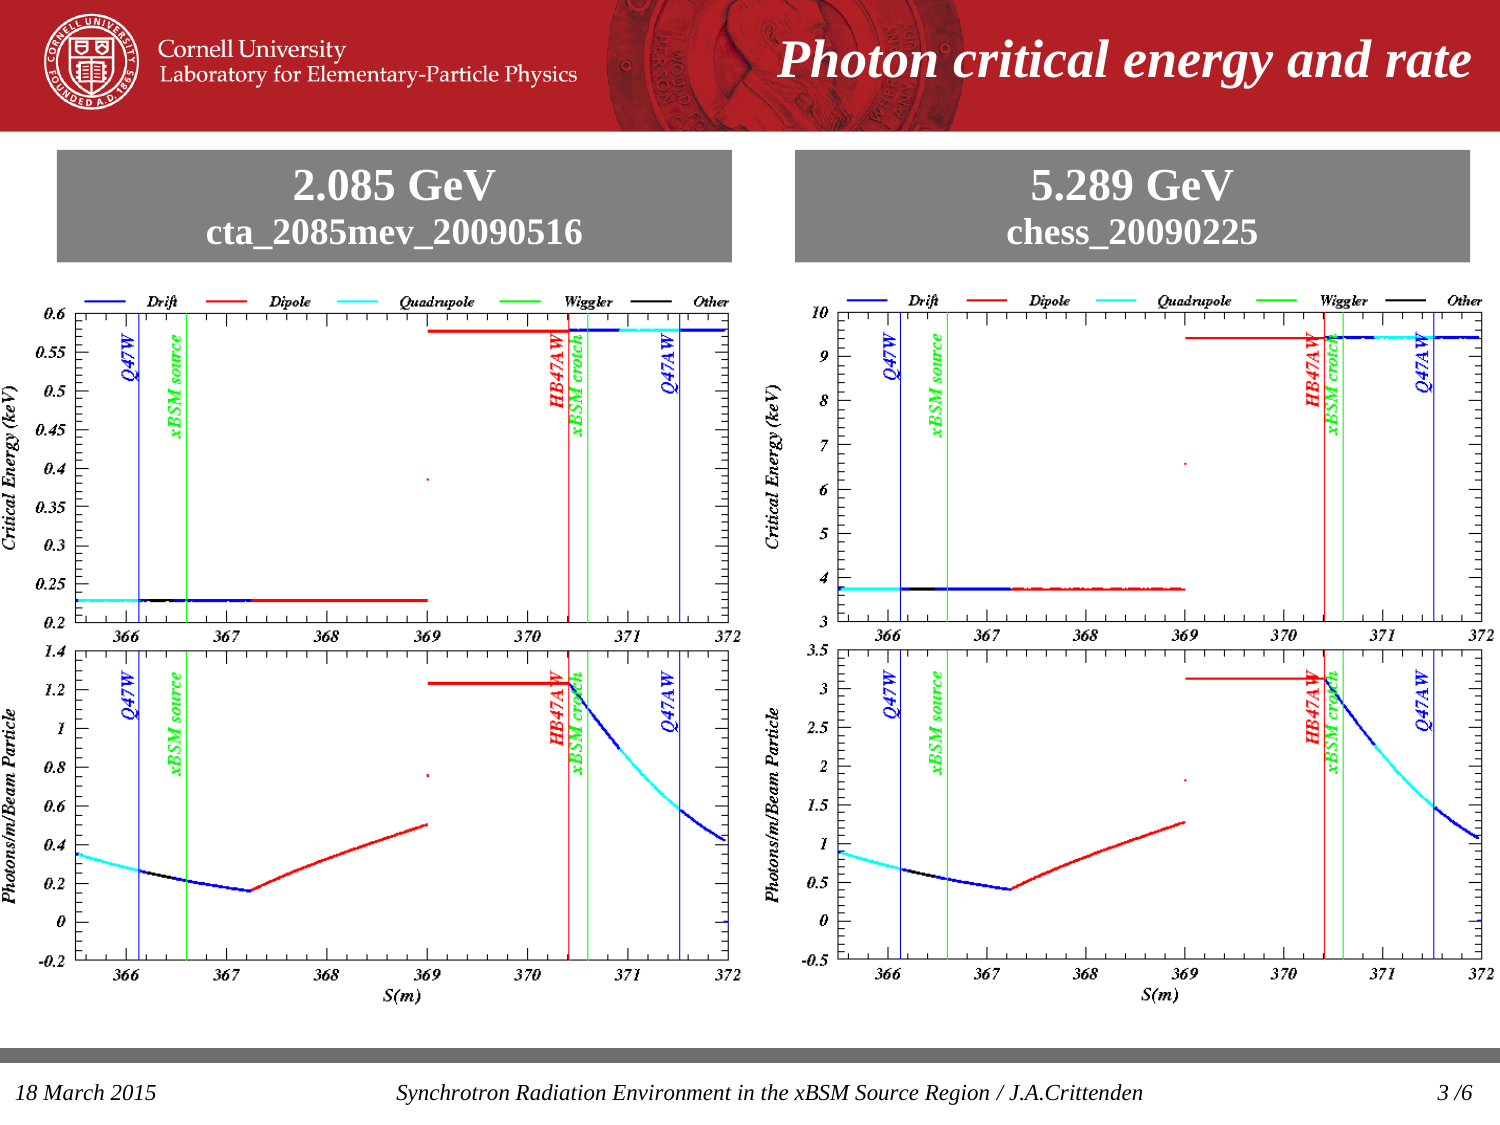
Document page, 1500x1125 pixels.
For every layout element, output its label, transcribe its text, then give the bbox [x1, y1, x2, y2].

picture [0, 293, 1500, 1013]
picture [0, 0, 1500, 132]
text_box 2.085 GeV cta_2085mev_20090516 [56, 149, 732, 263]
title Photon critical energy and rate [750, 6, 1500, 113]
text_box 5.289 GeV chess_20090225 [795, 149, 1471, 263]
